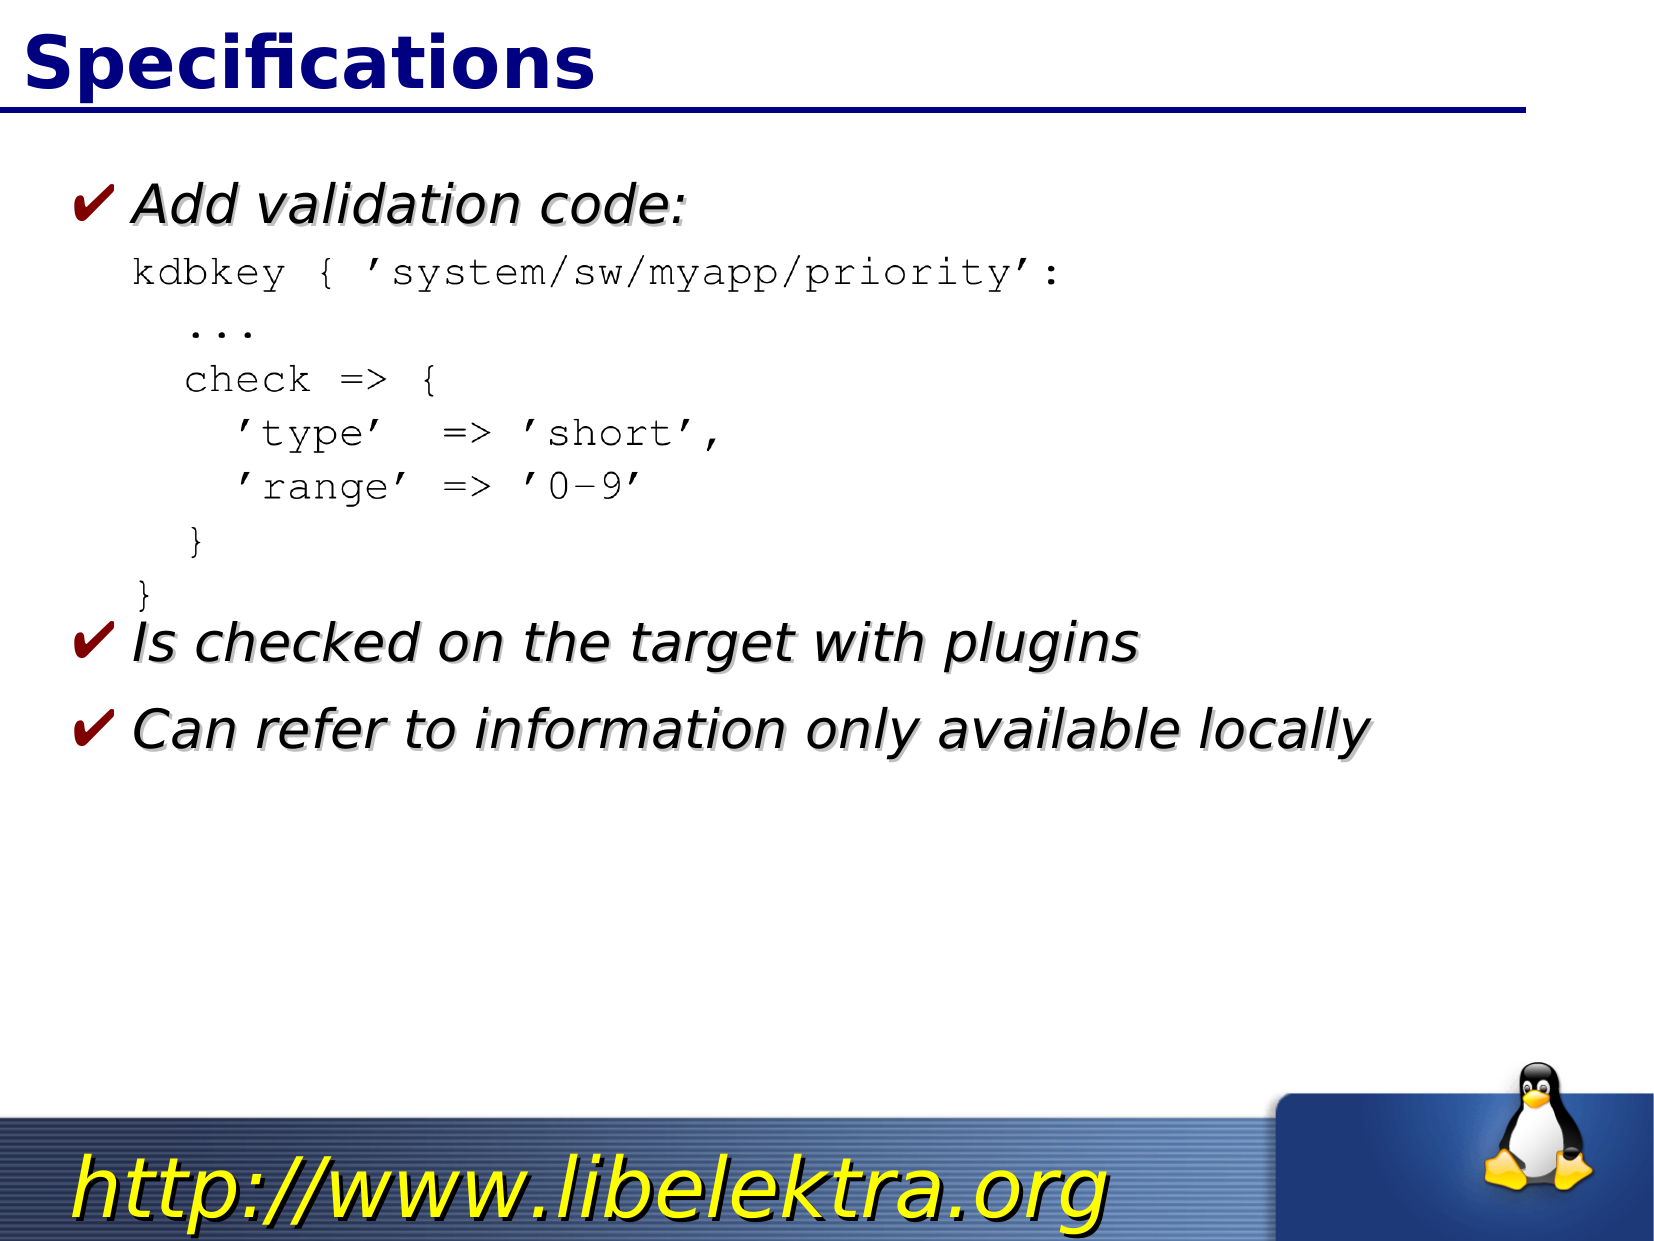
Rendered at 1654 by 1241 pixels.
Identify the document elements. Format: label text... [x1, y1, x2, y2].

list Add validation code: Is checked on the target with plugins Can refer to information only available locally [59, 161, 1633, 814]
picture [129, 247, 1063, 621]
text_box Specifications [22, 15, 1611, 111]
picture [0, 1061, 1654, 1241]
